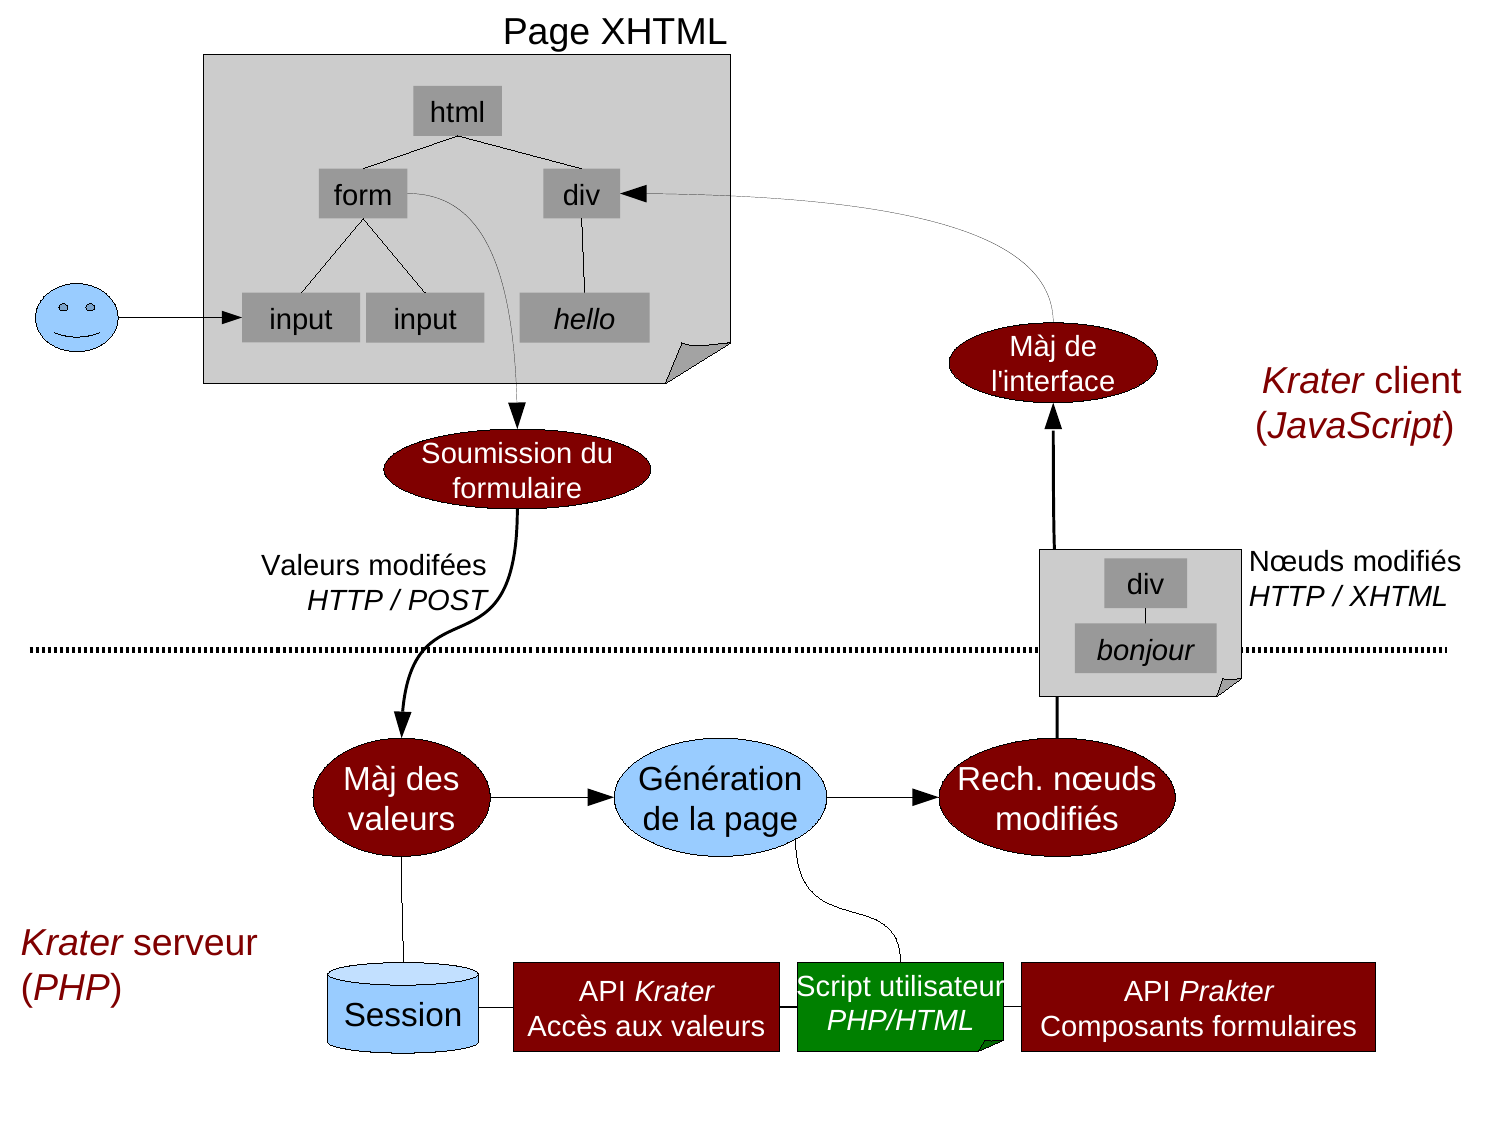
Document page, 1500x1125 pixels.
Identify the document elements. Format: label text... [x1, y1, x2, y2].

text_box div [1104, 558, 1188, 609]
text_box Session [327, 975, 479, 1054]
text_box Nœuds modifiés HTTP / XHTML [1234, 534, 1495, 620]
text_box Valeurs modifées HTTP / POST [218, 539, 502, 625]
text_box Rech. nœuds modifiés [939, 738, 1176, 857]
text_box Page XHTML [480, 0, 751, 75]
text_box html [413, 85, 502, 136]
text_box input [366, 292, 485, 343]
text_box API Krater Accès aux valeurs [513, 962, 780, 1052]
text_box Màj des valeurs [312, 738, 491, 857]
text_box hello [519, 292, 650, 343]
text_box Màj de l'interface [949, 322, 1158, 403]
text_box Script utilisateur PHP/HTML [797, 962, 1004, 1052]
text_box input [242, 292, 361, 343]
text_box Soumission du formulaire [383, 429, 651, 509]
text_box bonjour [1074, 623, 1217, 674]
text_box div [543, 168, 621, 219]
text_box form [318, 168, 408, 219]
text_box Krater client (JavaScript) [1240, 348, 1477, 454]
text_box [35, 283, 119, 352]
text_box [1039, 549, 1242, 697]
text_box [203, 54, 731, 384]
text_box API Prakter Composants formulaires [1021, 962, 1376, 1052]
text_box Génération de la page [614, 738, 827, 857]
text_box Krater serveur (PHP) [5, 910, 296, 1016]
